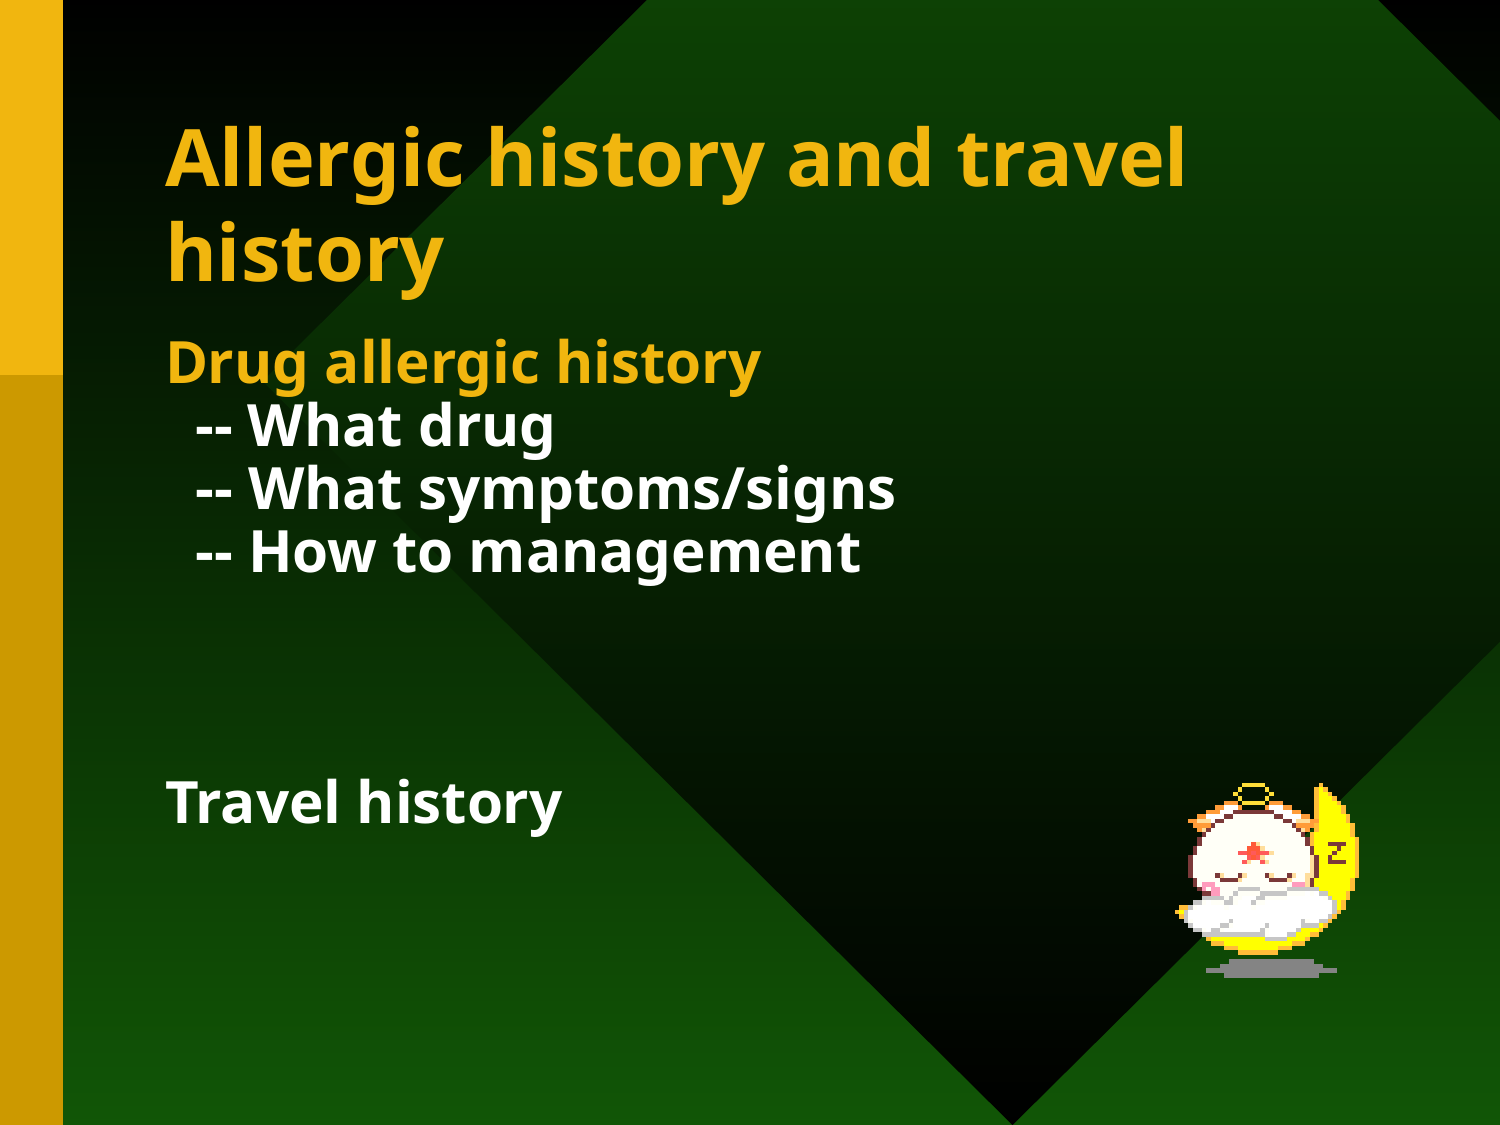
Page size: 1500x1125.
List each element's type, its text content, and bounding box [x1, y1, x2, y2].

picture [1175, 774, 1400, 978]
title Allergic history and travel history [150, 99, 1388, 288]
list Drug allergic history -- What drug -- What symptoms/signs -- How to management Travel history [150, 326, 1329, 976]
